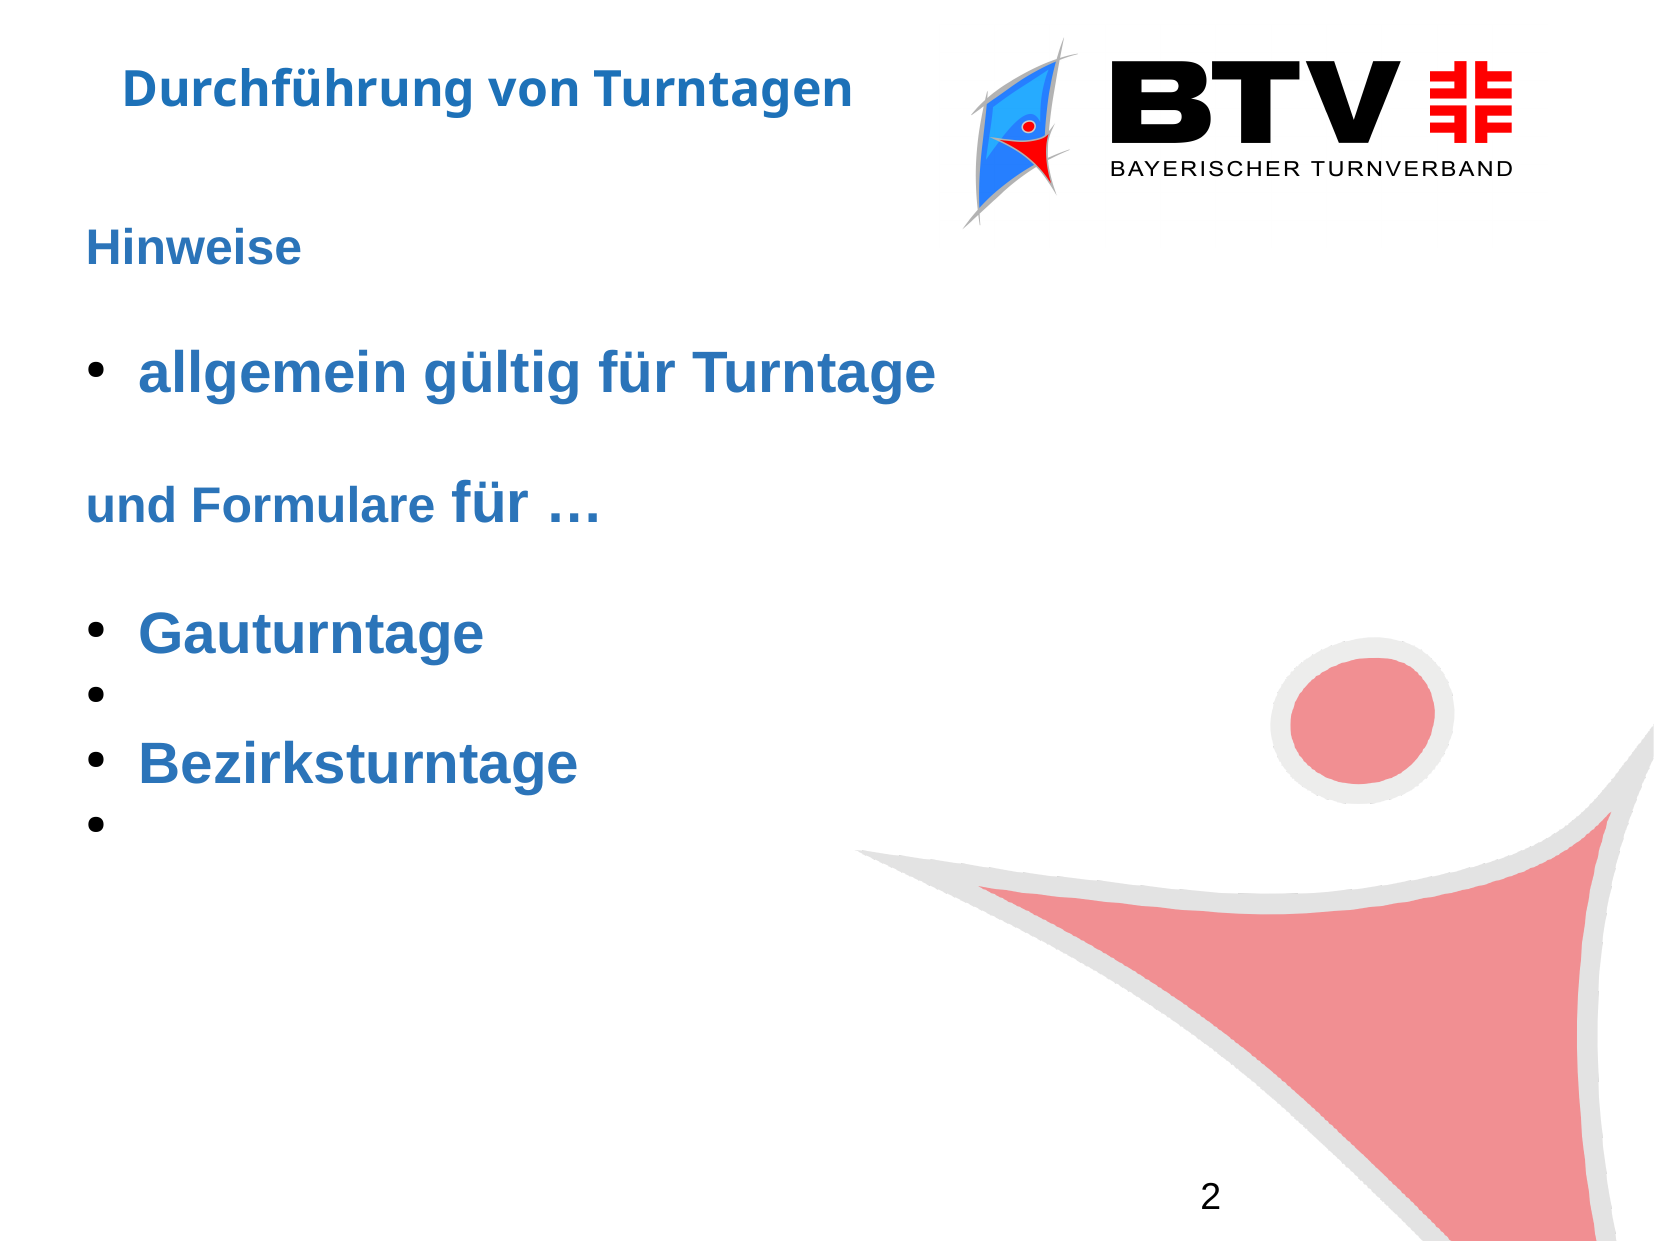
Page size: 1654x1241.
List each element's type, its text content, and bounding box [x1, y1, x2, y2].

subtitle Hinweise allgemein gültig für Turntage und Formulare für … Gauturntage Bezirksturntage [70, 212, 1229, 1063]
picture [854, 637, 1654, 1241]
title Durchführung von Turntagen [106, 54, 957, 178]
picture [939, 24, 1548, 248]
text_box <Nummer> [1185, 1169, 1571, 1216]
